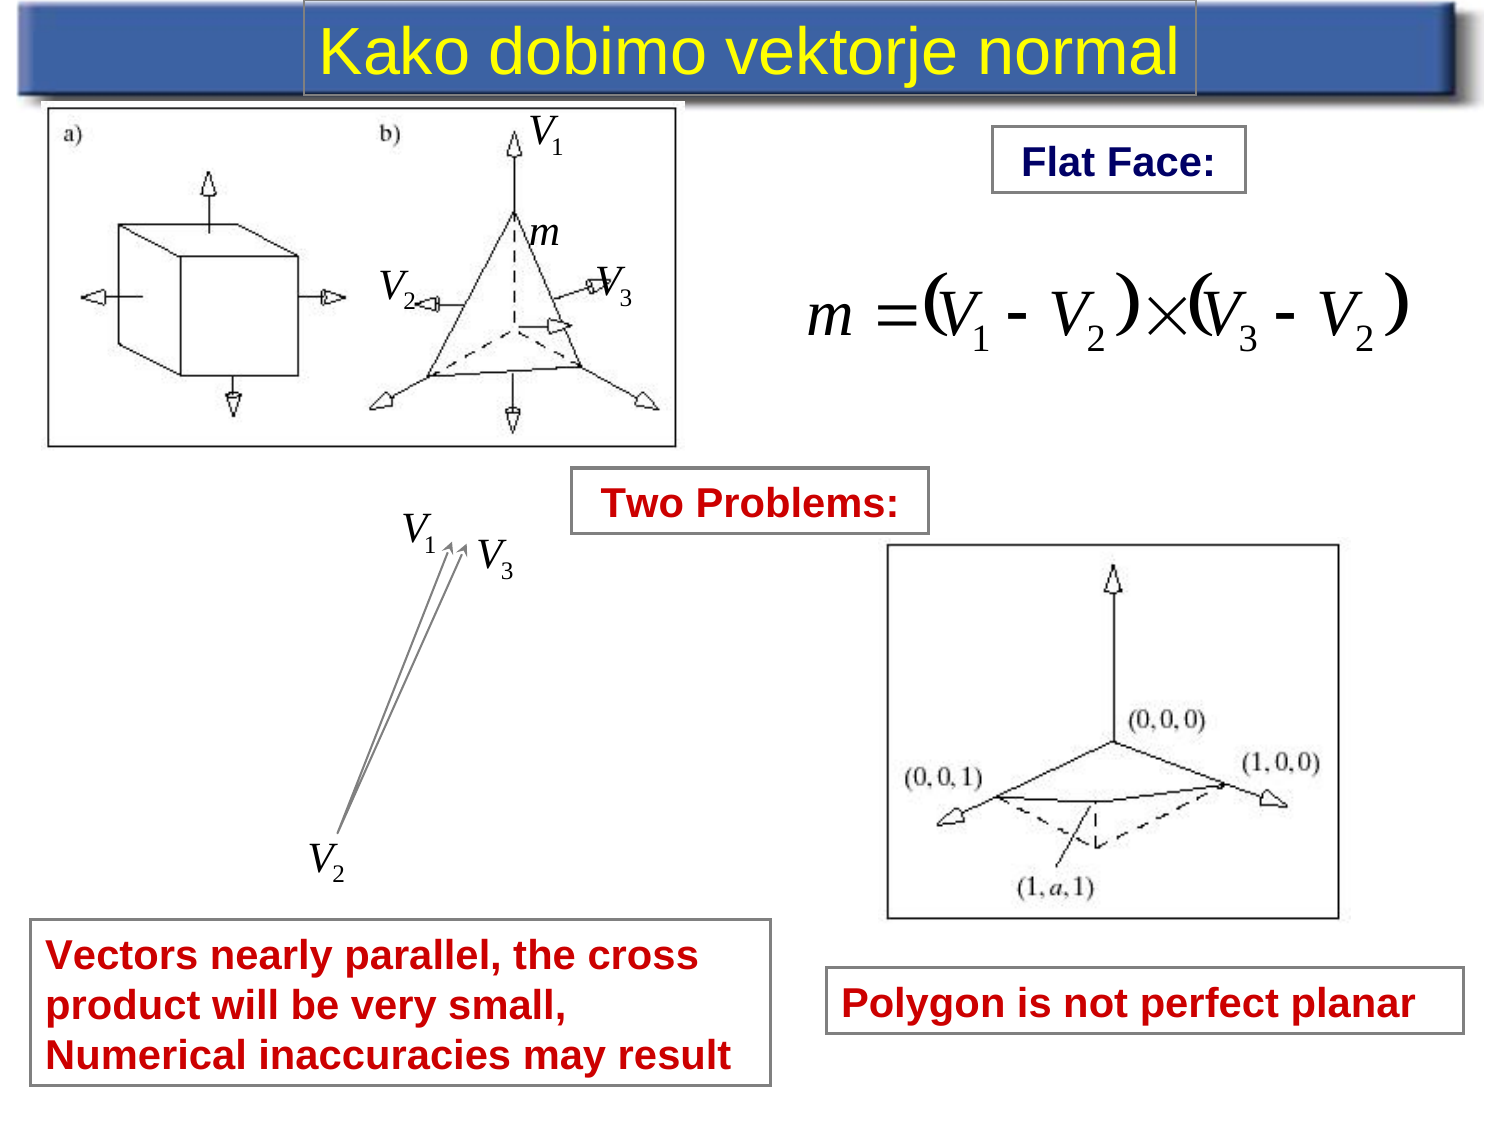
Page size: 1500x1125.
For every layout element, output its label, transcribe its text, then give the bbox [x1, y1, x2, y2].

chart [376, 256, 424, 318]
chart [797, 269, 1410, 369]
picture [16, 0, 1484, 456]
chart [305, 828, 353, 891]
text_box Vectors nearly parallel, the cross product will be very small, Numerical inaccuracies may result [30, 919, 771, 1086]
chart [474, 525, 522, 591]
text_box Two Problems: [571, 467, 929, 534]
chart [526, 101, 570, 163]
chart [522, 216, 570, 257]
chart [399, 499, 443, 561]
text_box Polygon is not perfect planar [826, 967, 1464, 1034]
chart [592, 252, 640, 318]
picture [878, 537, 1351, 929]
text_box Kako dobimo vektorje normal [303, 0, 1197, 96]
text_box Flat Face: [992, 126, 1246, 193]
